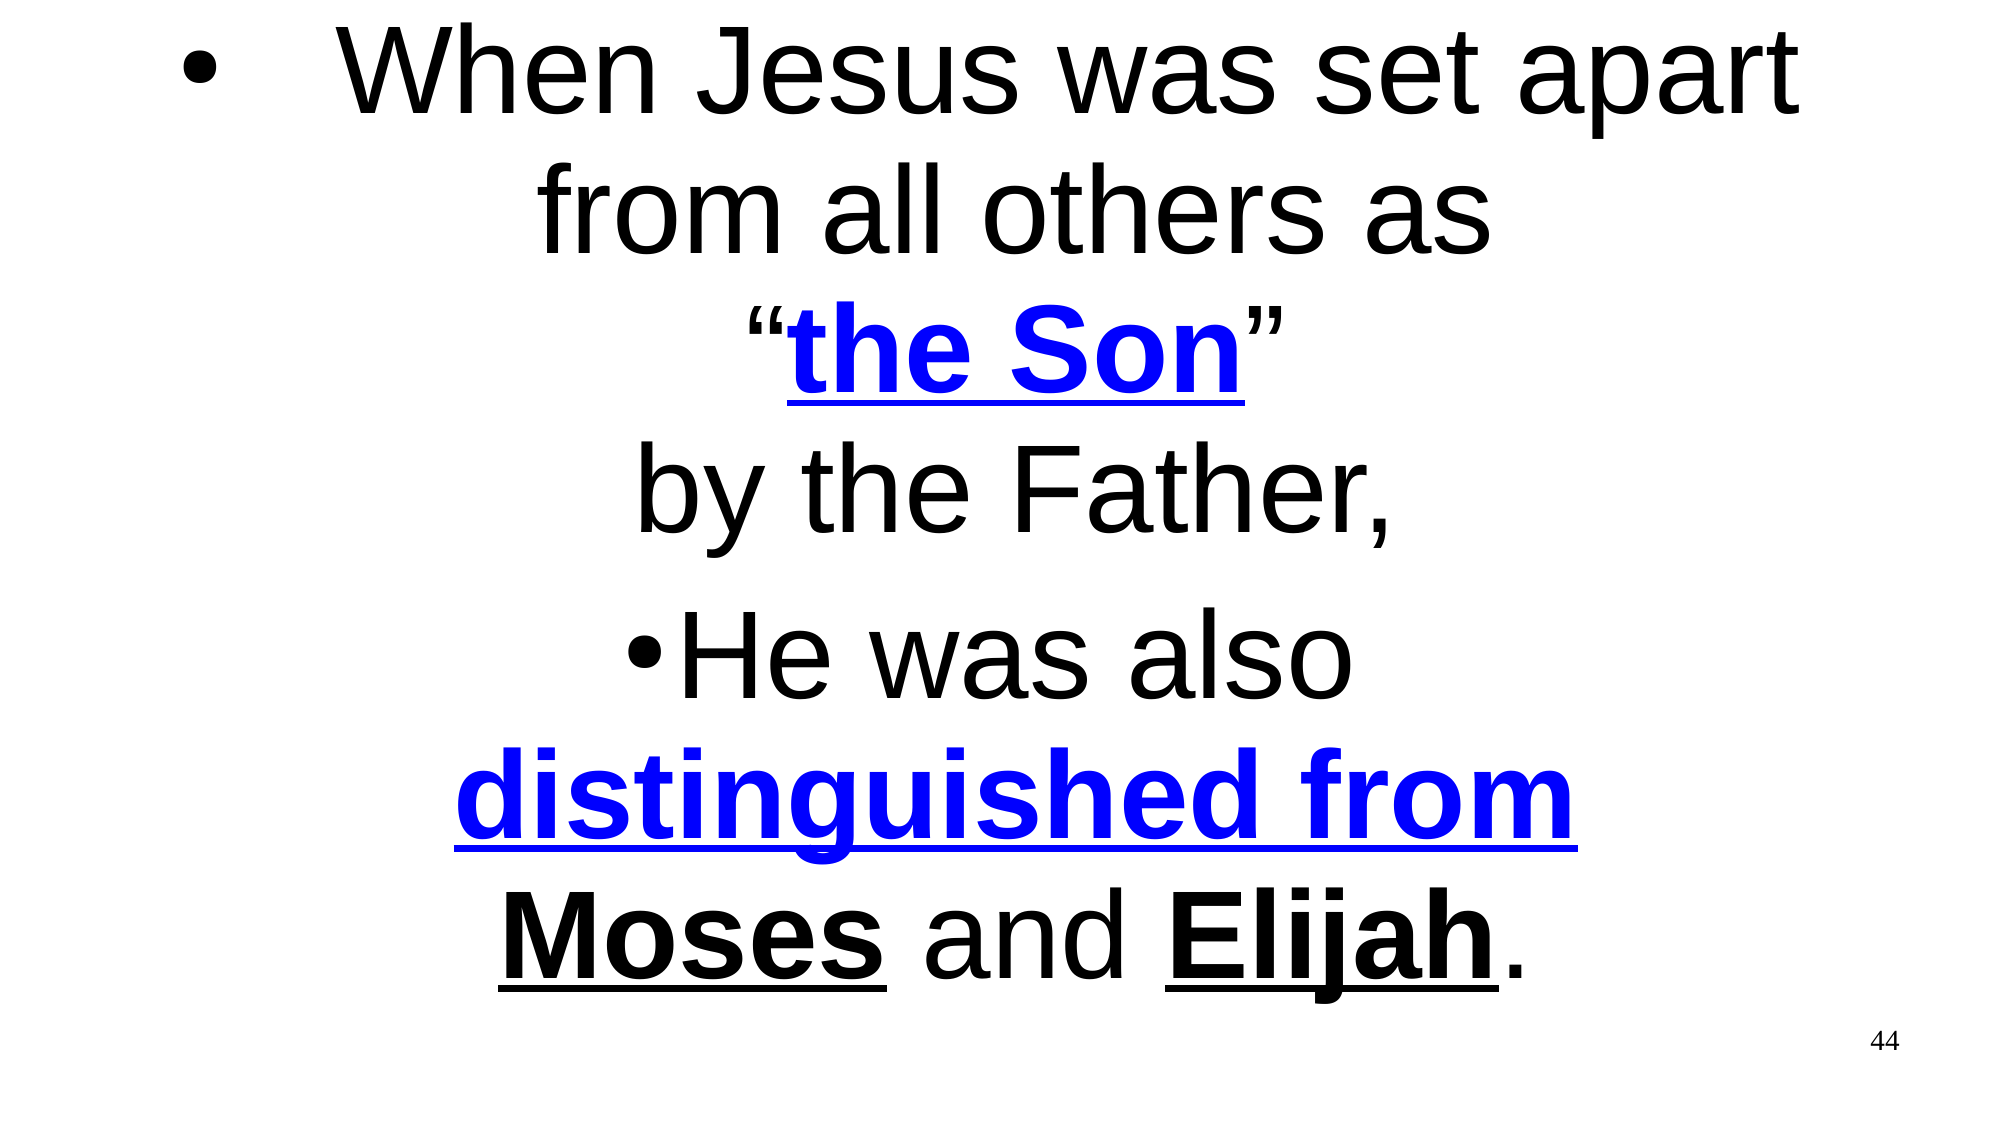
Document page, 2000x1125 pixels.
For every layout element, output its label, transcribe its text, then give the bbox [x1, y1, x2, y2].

list When Jesus was set apart from all others as “the Son” by the Father, He was also distinguished from Moses and Elijah. [0, 0, 1996, 1123]
